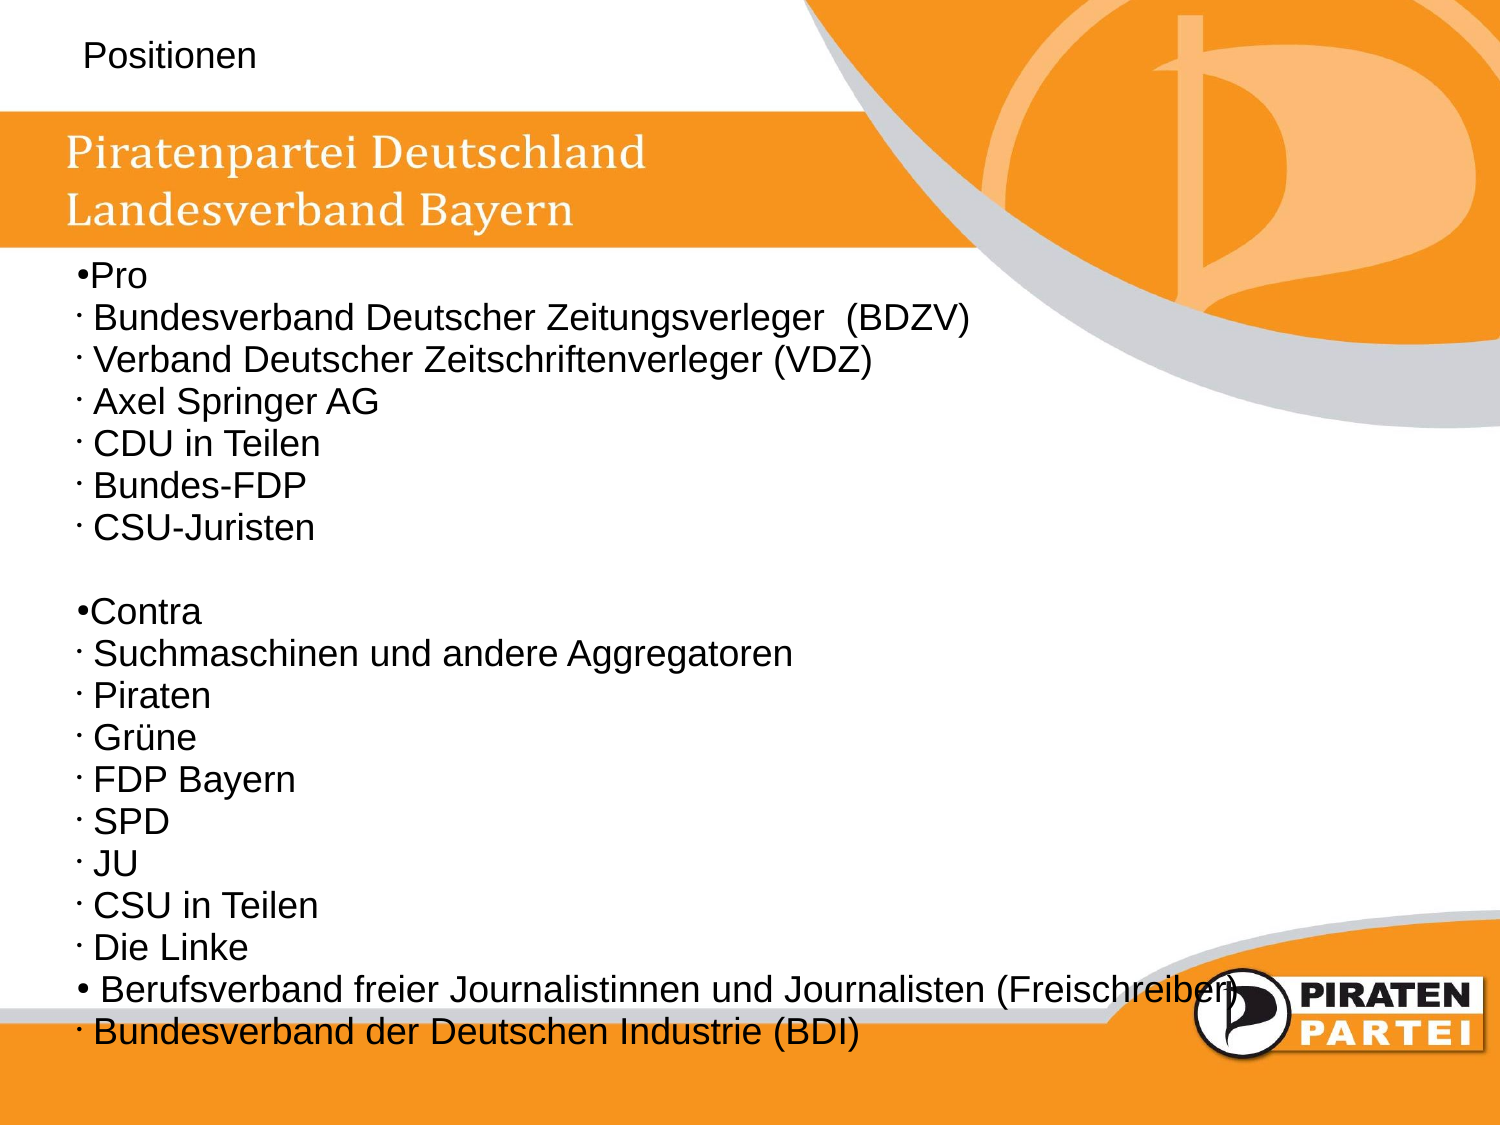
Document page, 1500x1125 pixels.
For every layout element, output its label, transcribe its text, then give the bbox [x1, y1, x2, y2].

text_box Pro Bundesverband Deutscher Zeitungsverleger (BDZV) Verband Deutscher Zeitschriftenverleger (VDZ) Axel Springer AG CDU in Teilen Bundes-FDP CSU-Juristen Contra Suchmaschinen und andere Aggregatoren Piraten Grüne FDP Bayern SPD JU CSU in Teilen Die Linke Berufsverband freier Journalistinnen und Journalisten (Freischreiber) Bundesverband der Deutschen Industrie (BDI) [61, 247, 1255, 1061]
picture [0, 0, 1500, 1125]
text_box Positionen [68, 27, 273, 104]
